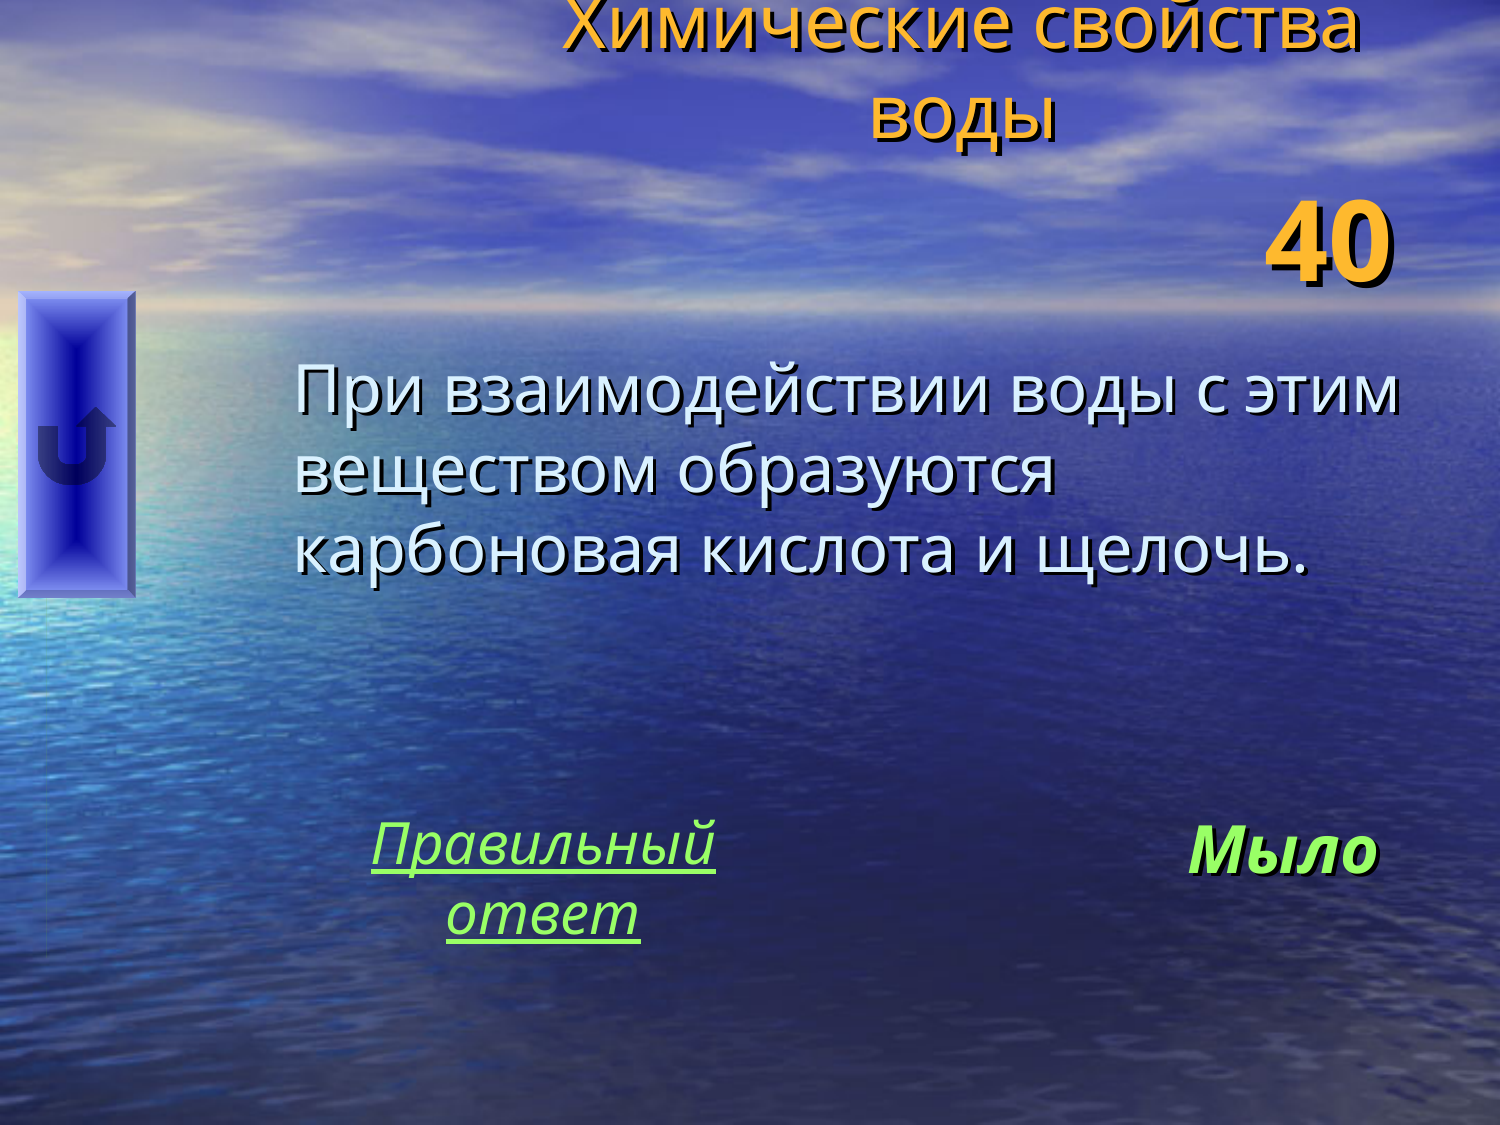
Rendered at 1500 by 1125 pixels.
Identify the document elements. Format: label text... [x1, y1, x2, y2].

text_box Правильный ответ [253, 798, 833, 882]
picture [0, 0, 1500, 1125]
title Химические свойства воды [442, 0, 1483, 161]
subtitle При взаимодействии воды с этим веществом образуются карбоновая кислота и щелочь. [277, 337, 1447, 764]
text_box 60 [17, 290, 26, 598]
text_box Мыло [253, 798, 1412, 1094]
text_box [19, 290, 136, 598]
text_box 40 [1234, 160, 1424, 291]
